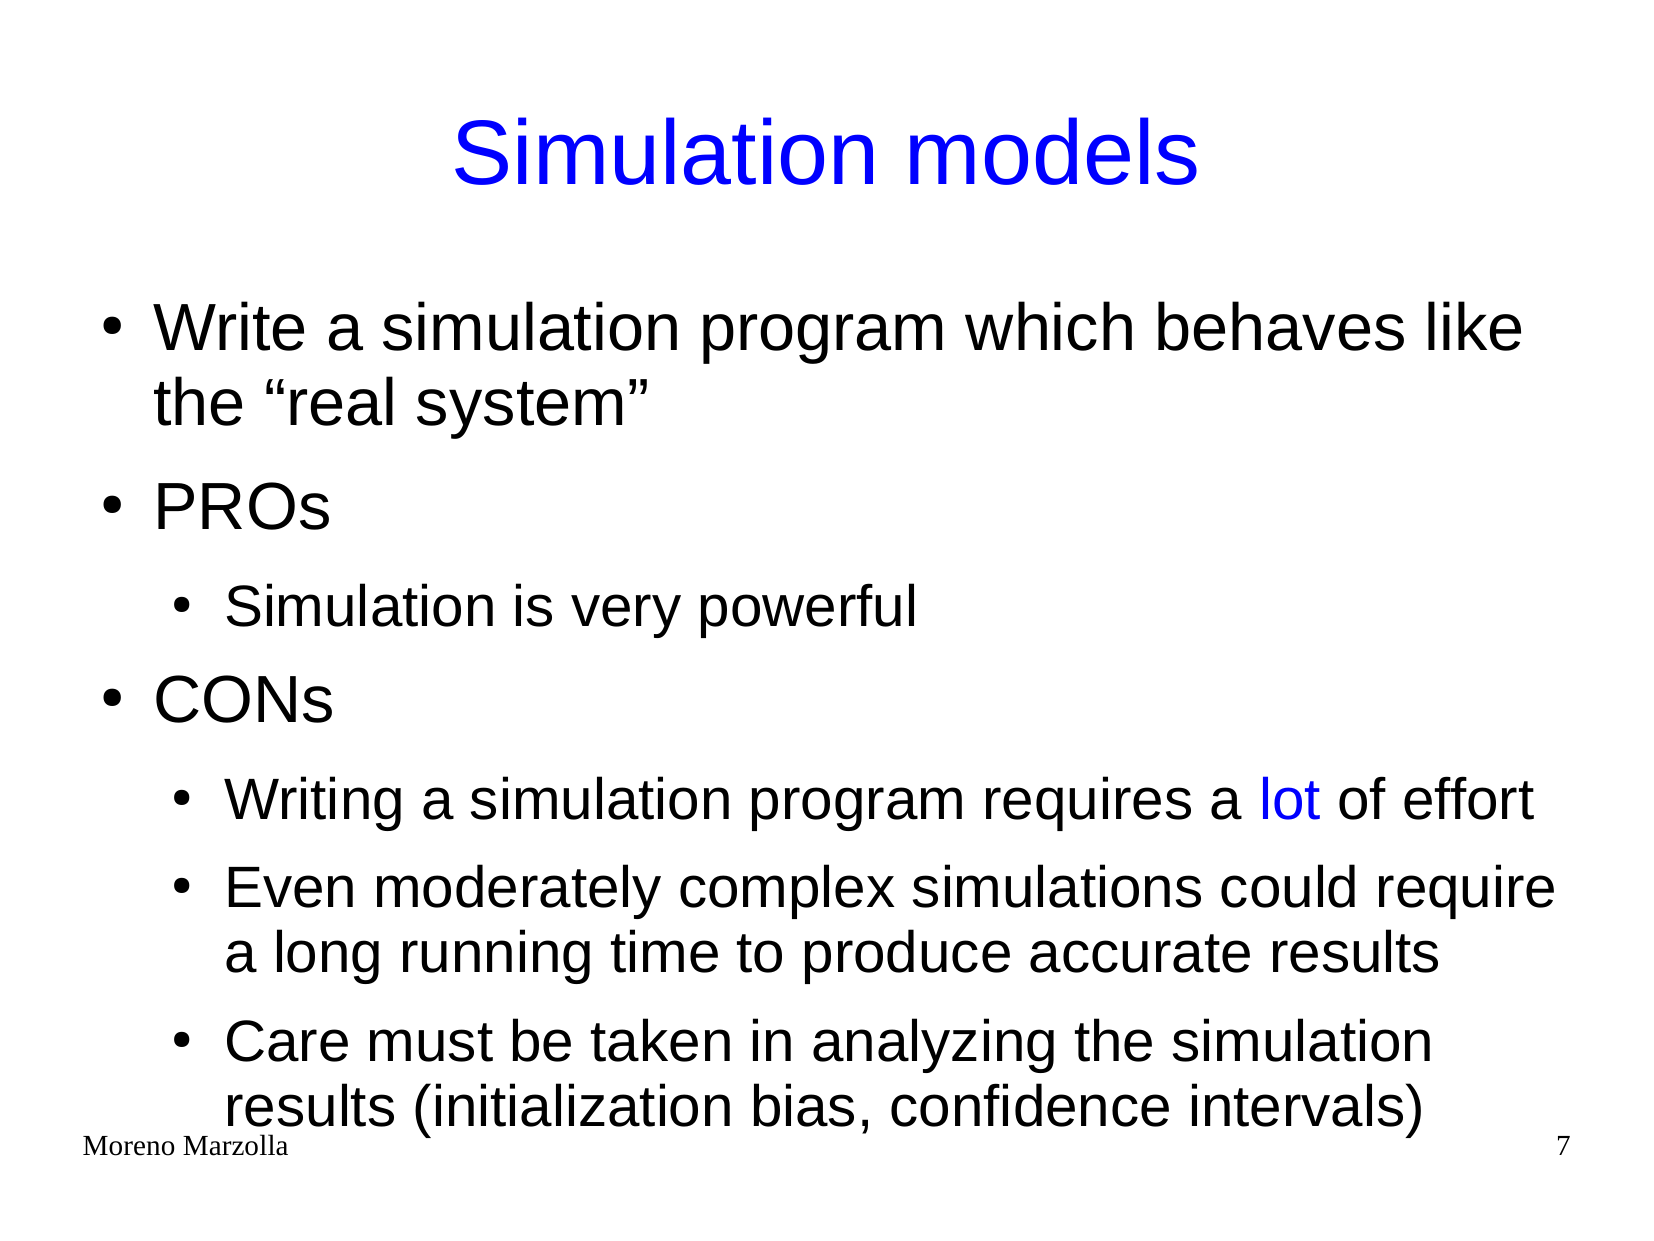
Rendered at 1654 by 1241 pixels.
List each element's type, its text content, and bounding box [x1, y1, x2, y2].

list Write a simulation program which behaves like the “real system” PROs Simulation is very powerful CONs Writing a simulation program requires a lot of effort Even moderately complex simulations could require a long running time to produce accurate results Care must be taken in analyzing the simulation results (initialization bias, confidence intervals) [82, 290, 1571, 1139]
title Simulation models [82, 56, 1571, 250]
